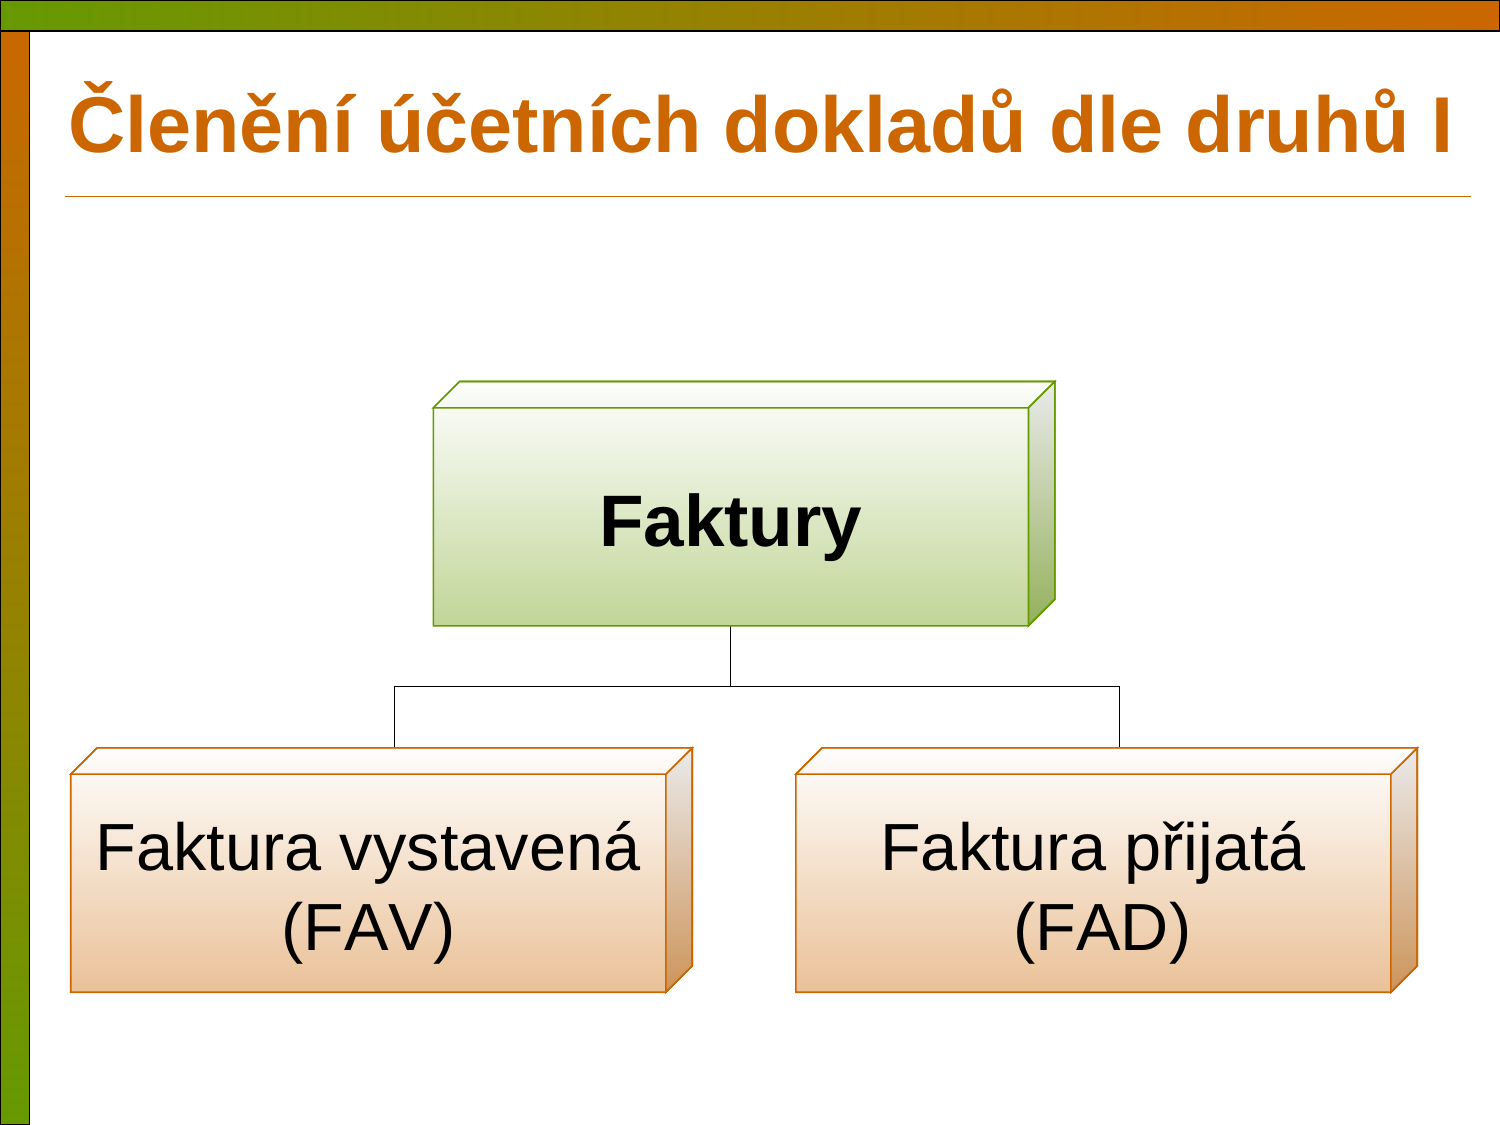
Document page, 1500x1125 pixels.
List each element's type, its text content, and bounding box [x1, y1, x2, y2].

text_box [0, 0, 1500, 1125]
text_box Faktura vystavená (FAV) [70, 775, 665, 993]
text_box Faktura přijatá (FAD) [795, 775, 1390, 993]
title Členění účetních dokladů dle druhů I [53, 45, 1471, 197]
text_box Faktury [433, 408, 1028, 626]
